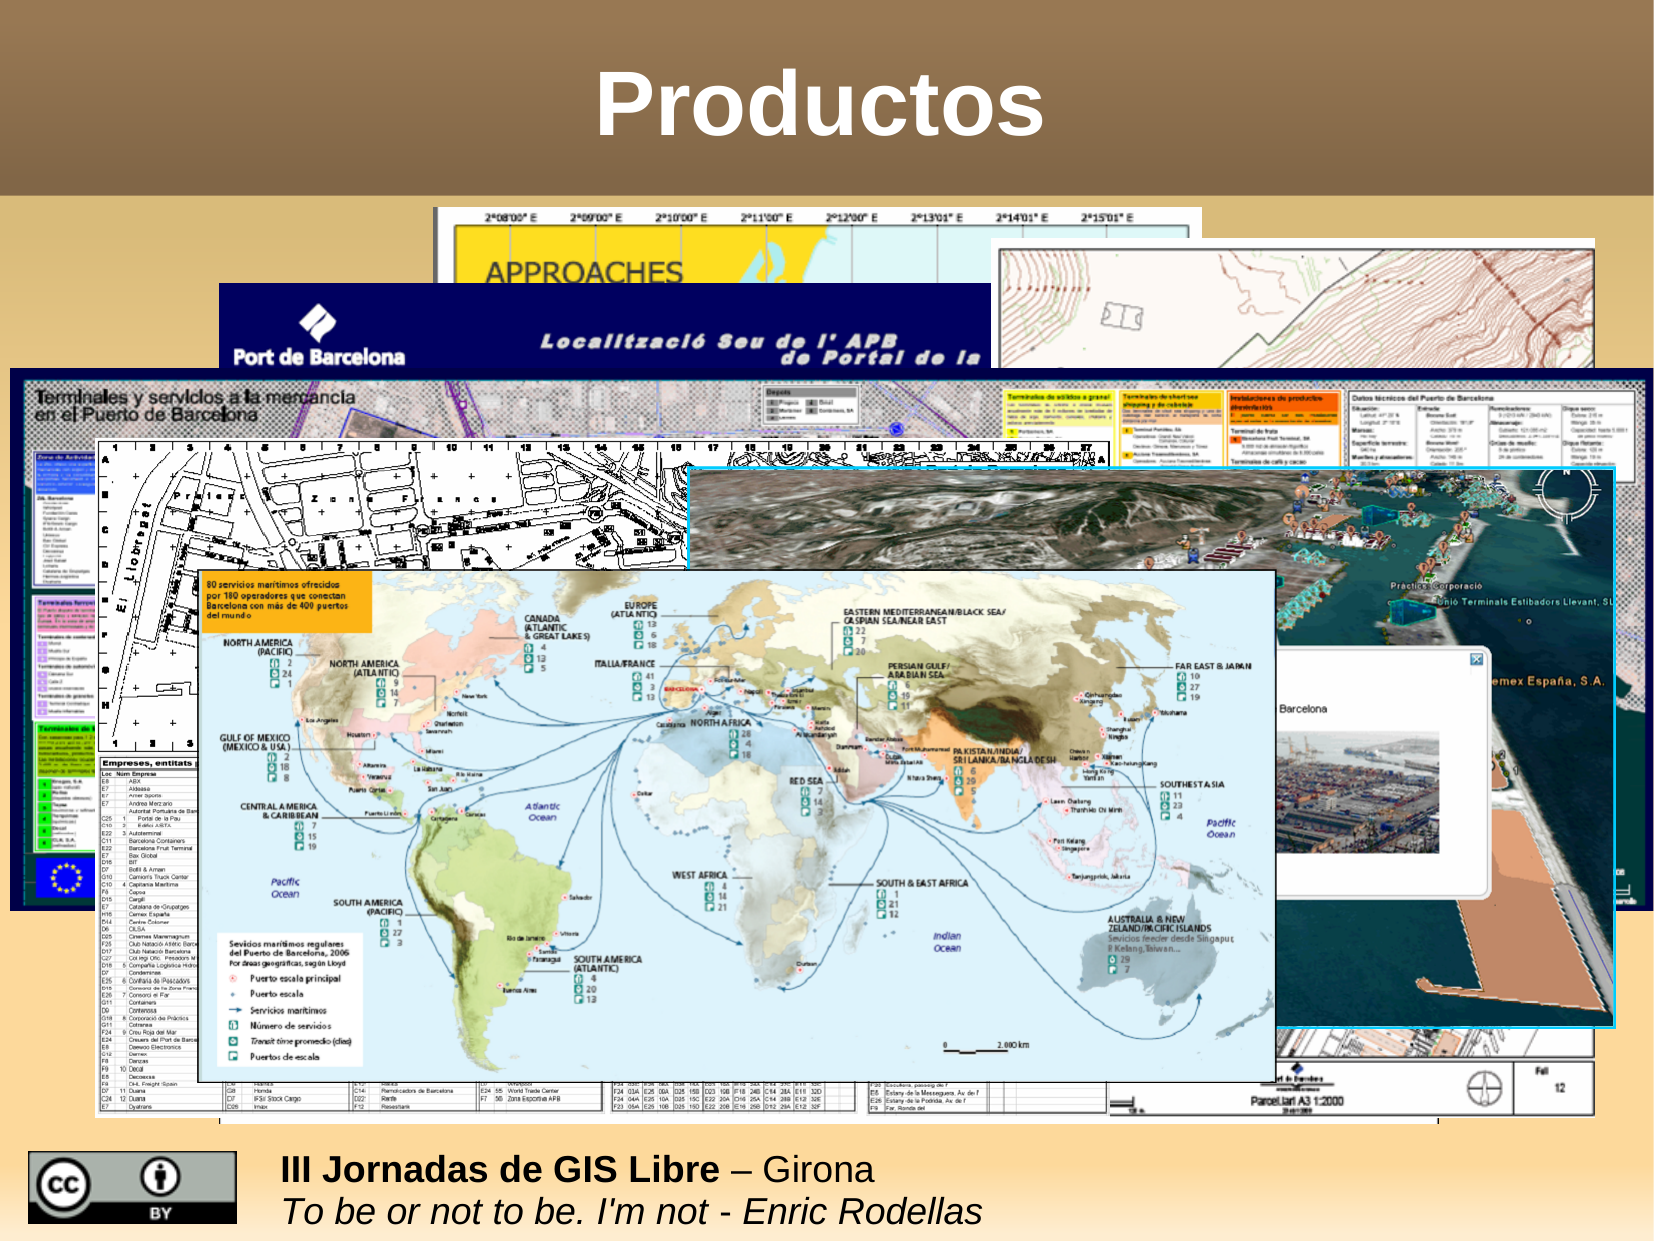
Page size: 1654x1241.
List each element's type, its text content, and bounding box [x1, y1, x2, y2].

picture [0, 0, 1654, 1241]
text_box III Jornadas de GIS Libre – Girona To be or not to be. I'm not - Enric Rodellas [265, 1141, 1152, 1241]
title Productos [76, 0, 1565, 208]
